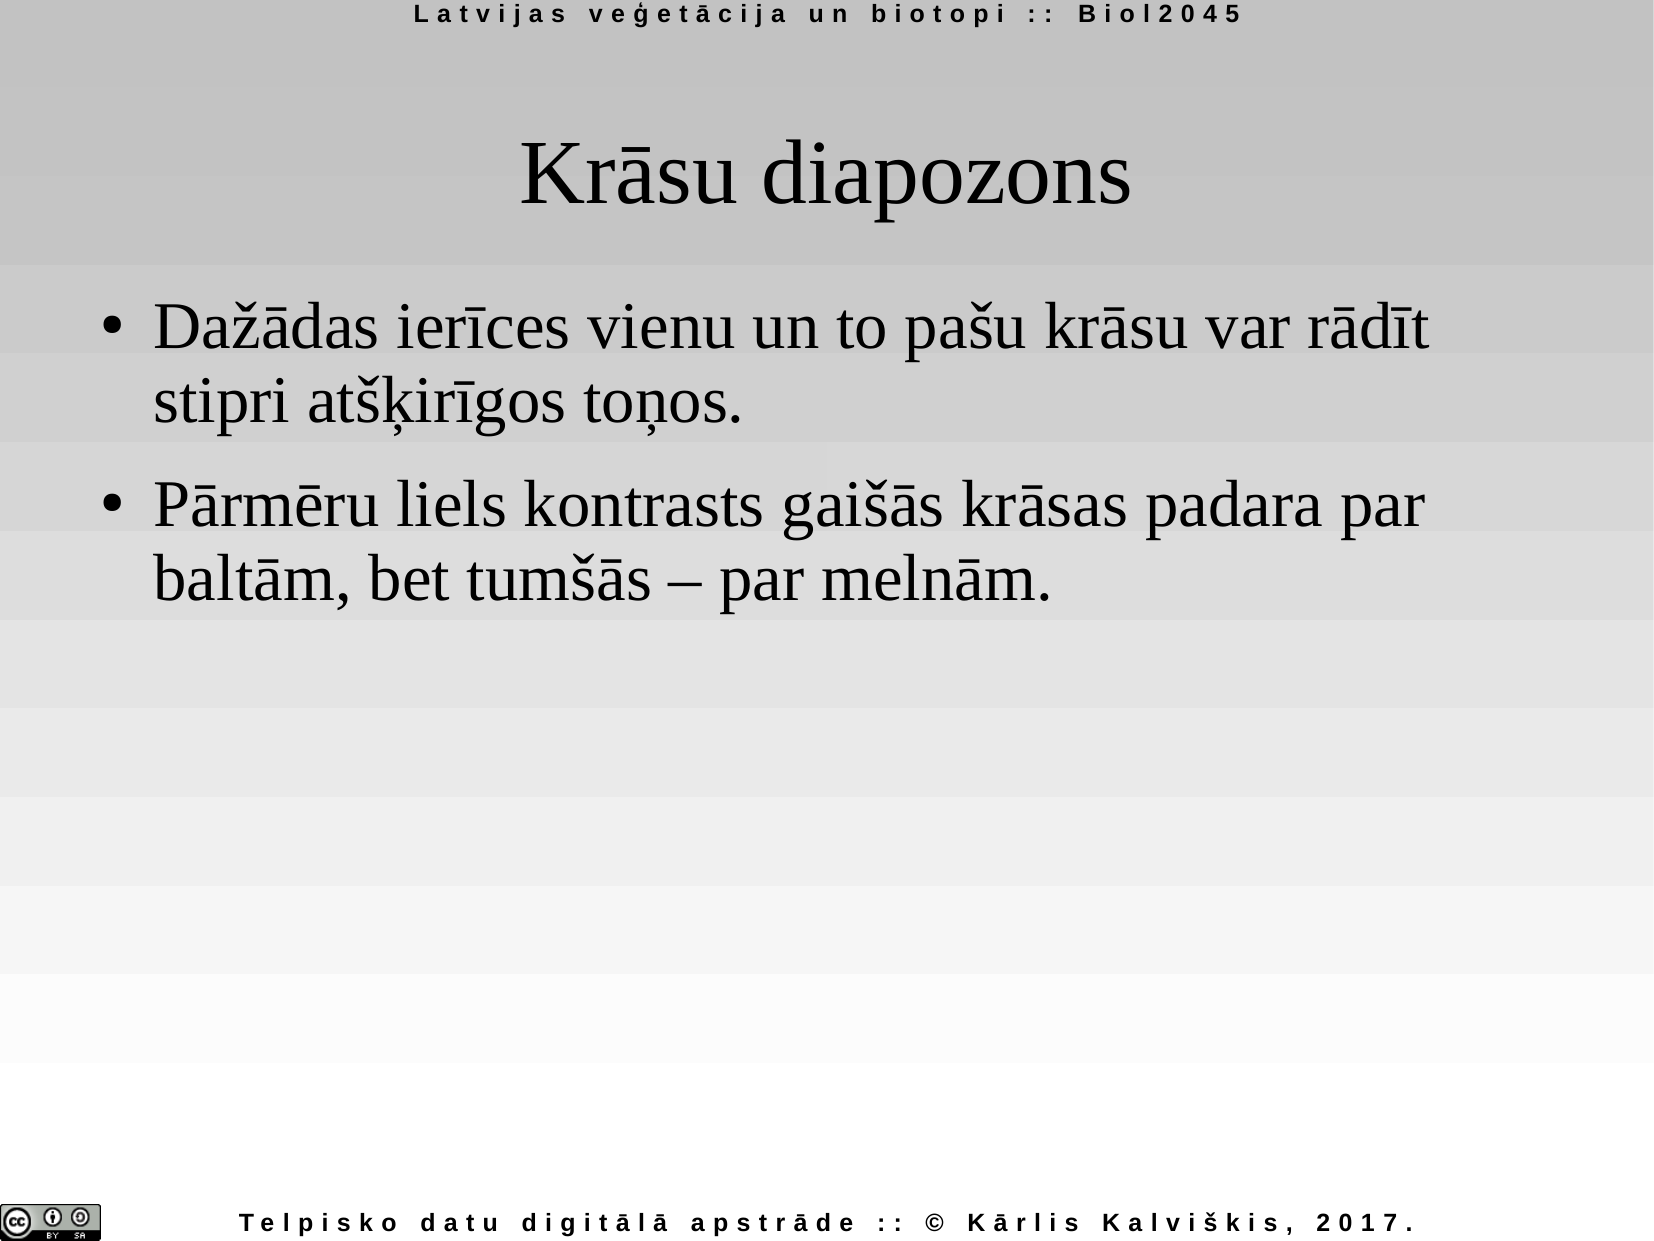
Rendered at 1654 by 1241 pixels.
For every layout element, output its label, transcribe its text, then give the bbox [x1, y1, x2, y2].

title Krāsu diapozons [29, 49, 1625, 296]
list Dažādas ierīces vienu un to pašu krāsu var rādīt stipri atšķirīgos toņos. Pārmēru liels kontrasts gaišās krāsas padara par baltām, bet tumšās – par melnām. [82, 289, 1571, 1113]
picture [0, 0, 1654, 1241]
